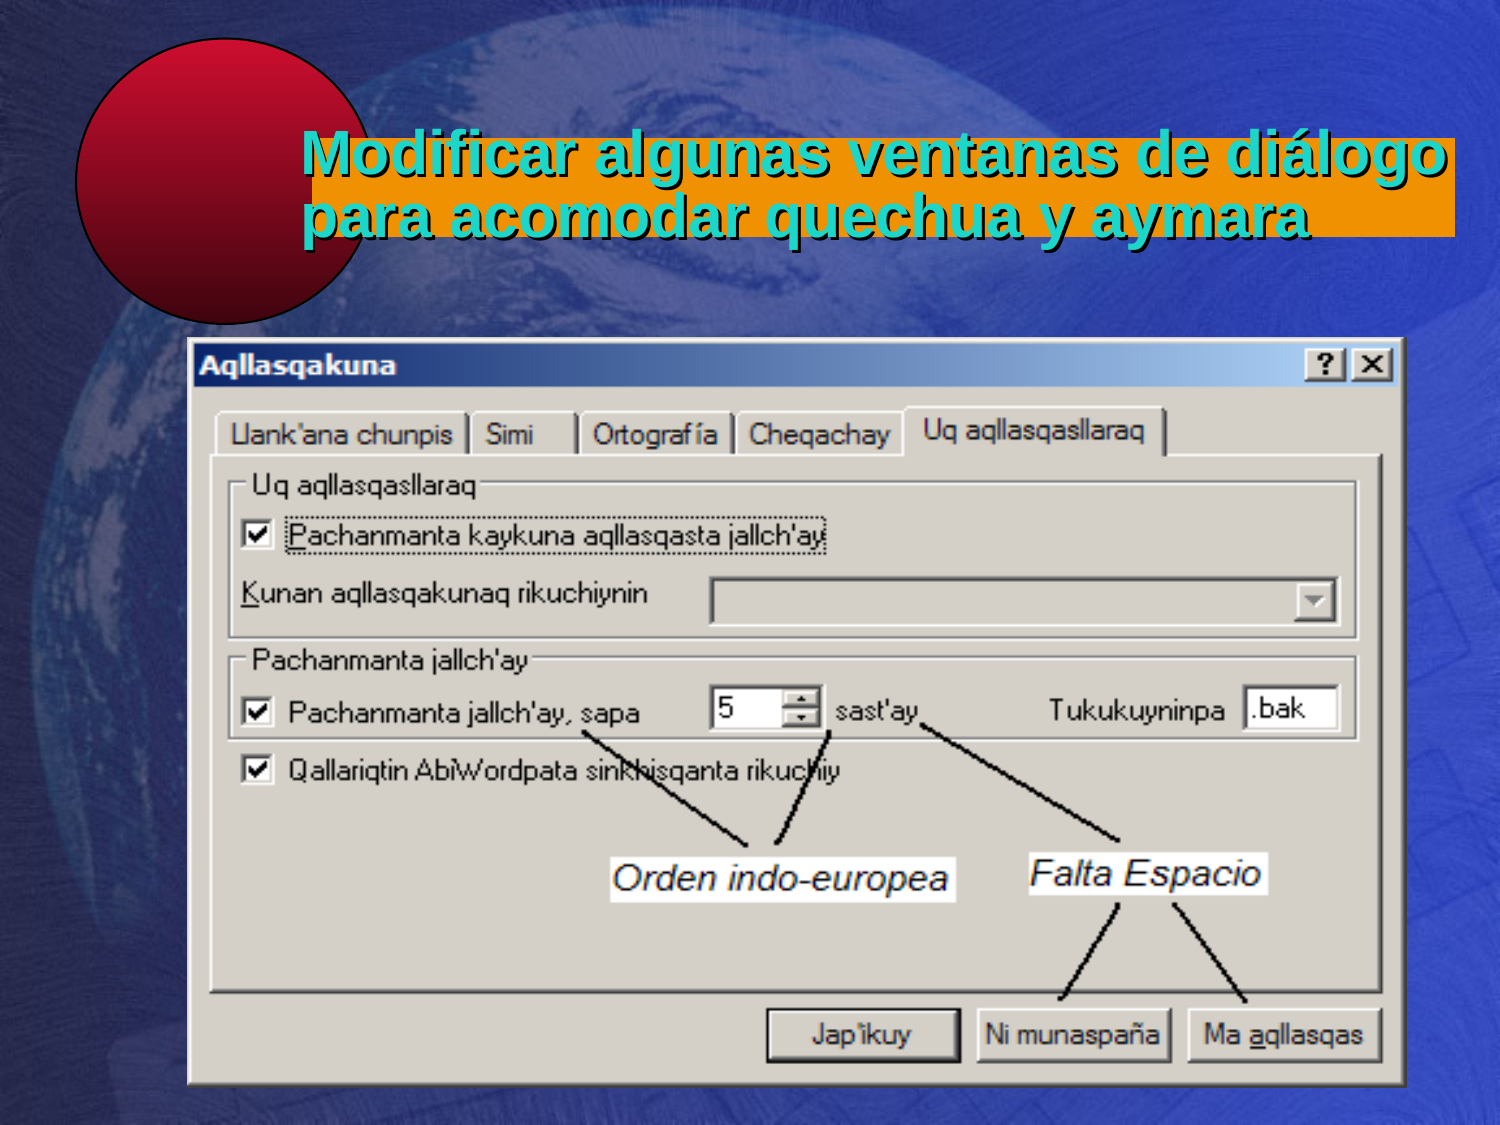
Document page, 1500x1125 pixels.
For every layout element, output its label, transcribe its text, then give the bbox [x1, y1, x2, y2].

title Modificar algunas ventanas de diálogo para acomodar quechua y aymara [300, 71, 1457, 303]
picture [0, 0, 1500, 1125]
